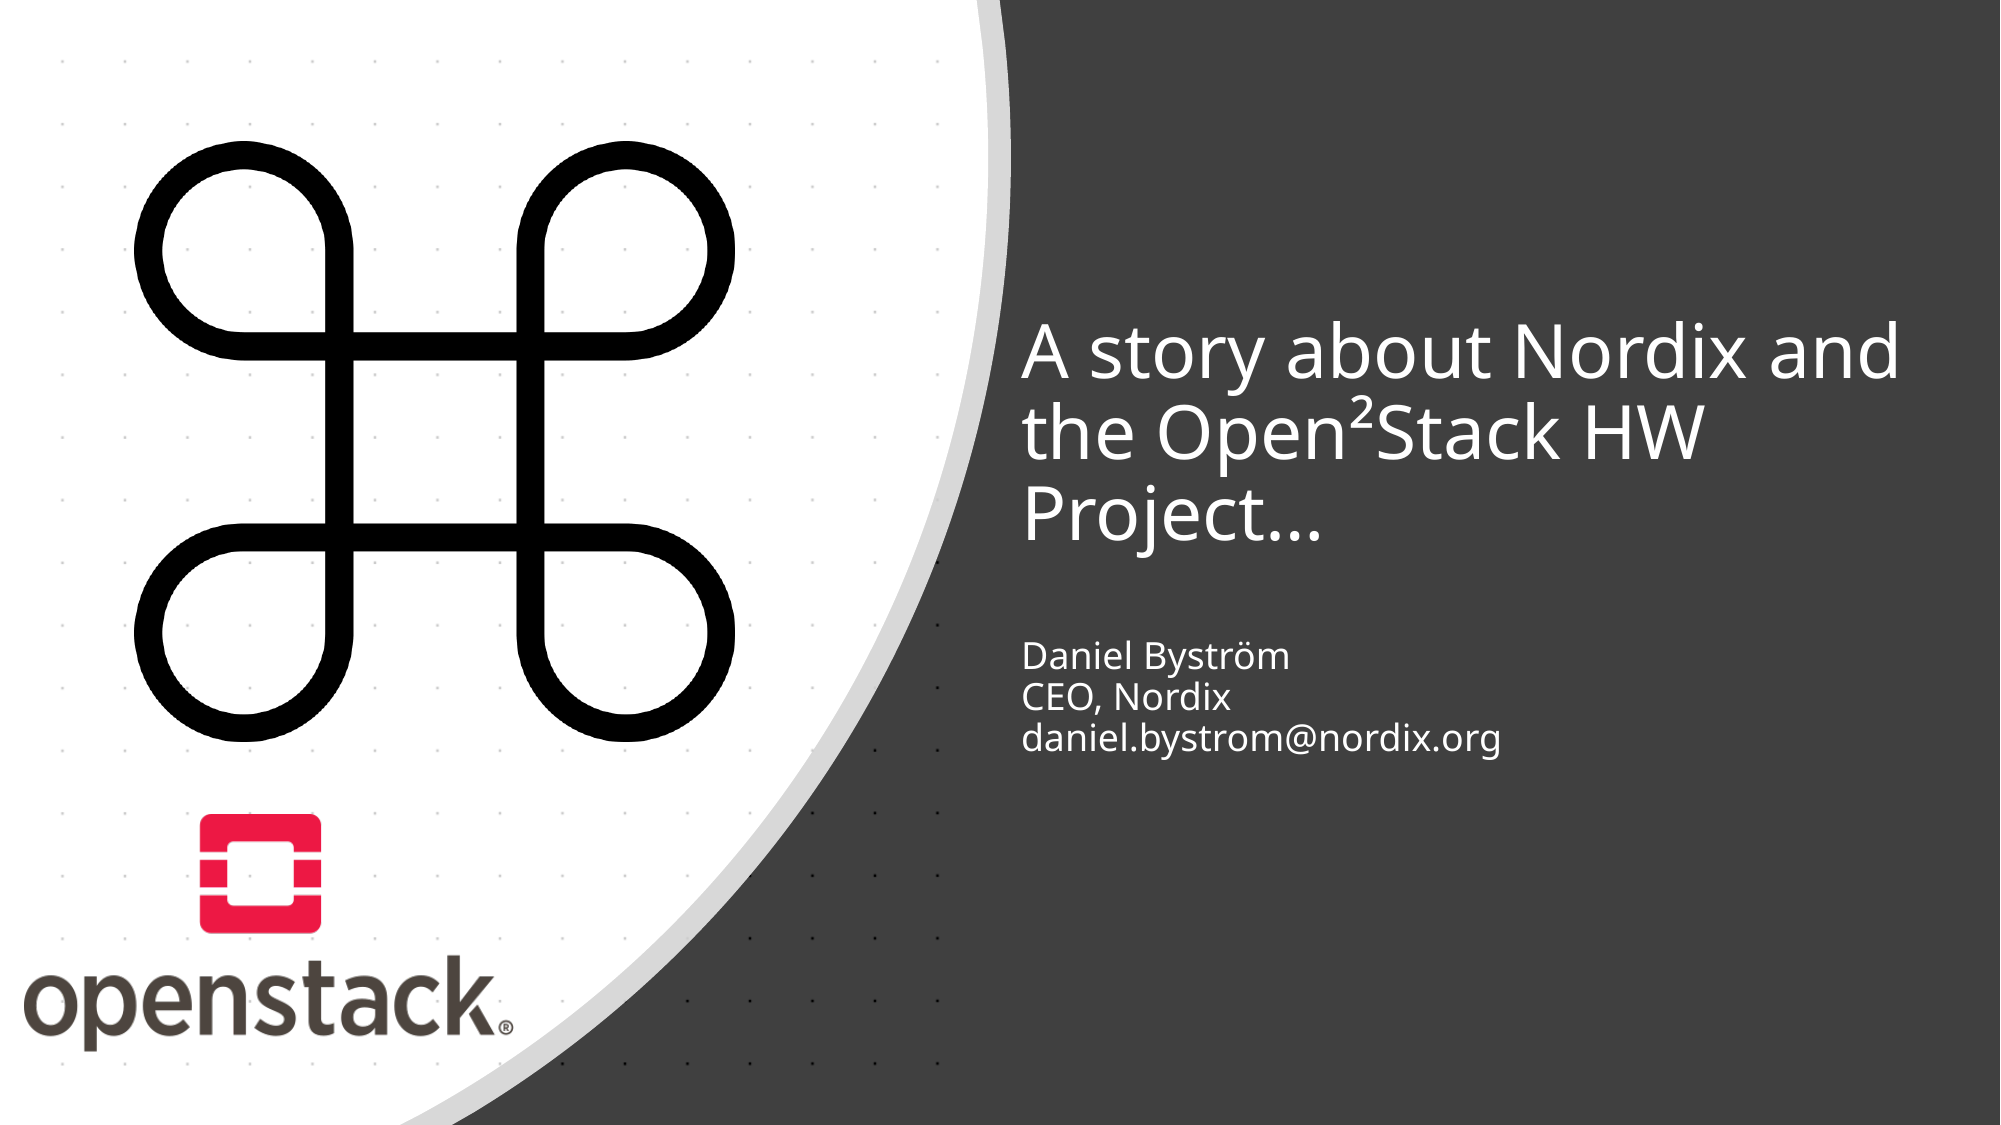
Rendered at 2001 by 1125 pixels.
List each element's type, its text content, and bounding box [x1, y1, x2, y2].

text_box [0, 0, 2000, 1125]
picture [134, 141, 735, 742]
text_box A story about Nordix and the Open²Stack HW Project… Daniel Byström CEO, Nordix daniel.bystrom@nordix.org [1006, 292, 1985, 767]
picture [24, 814, 514, 1052]
picture [454, 440, 976, 1125]
